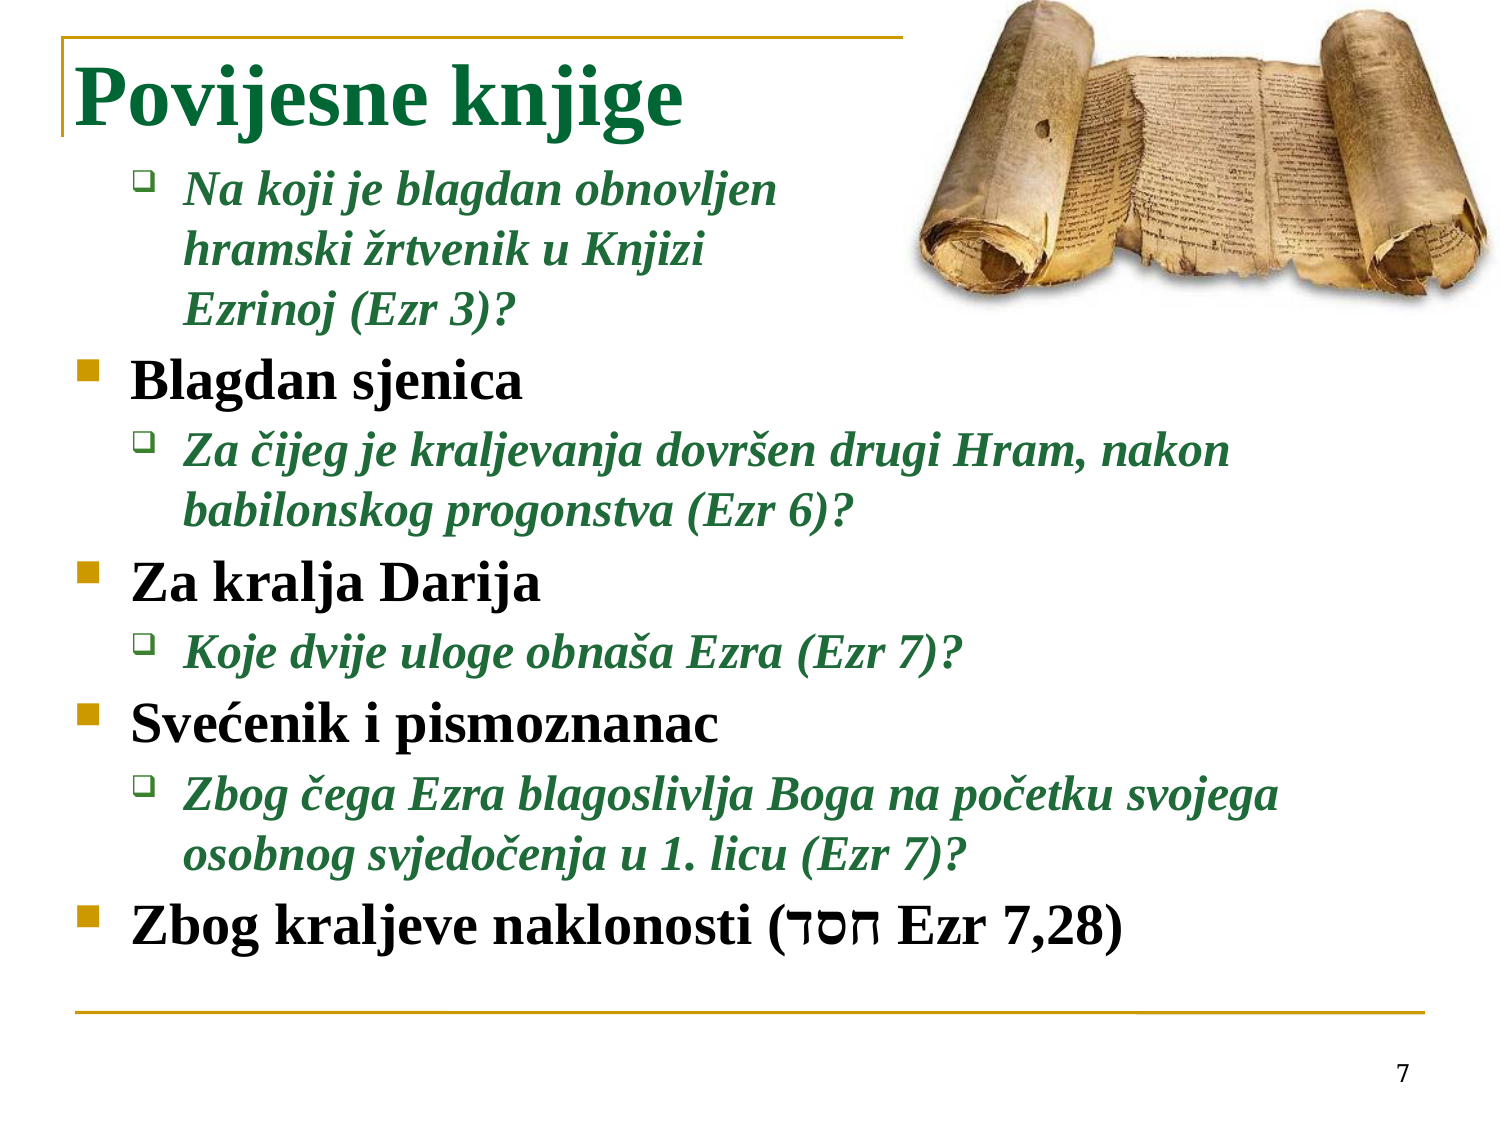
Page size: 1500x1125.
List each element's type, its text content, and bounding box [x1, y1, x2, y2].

text_box Povijesne knjige [59, 30, 903, 147]
picture [903, 0, 1500, 316]
text_box Na koji je blagdan obnovljen hramski žrtvenik u Knjizi Ezrinoj (Ezr 3)? Blagdan sjenica Za čijeg je kraljevanja dovršen drugi Hram, nakon babilonskog progonstva (Ezr 6)? Za kralja Darija Koje dvije uloge obnaša Ezra (Ezr 7)? Svećenik i pismoznanac Zbog čega Ezra blagoslivlja Boga na početku svojega osobnog svjedočenja u 1. licu (Ezr 7)? Zbog kraljeve naklonosti (חסד Ezr 7,28) [59, 147, 1410, 1004]
text_box <number> [1074, 1024, 1426, 1100]
